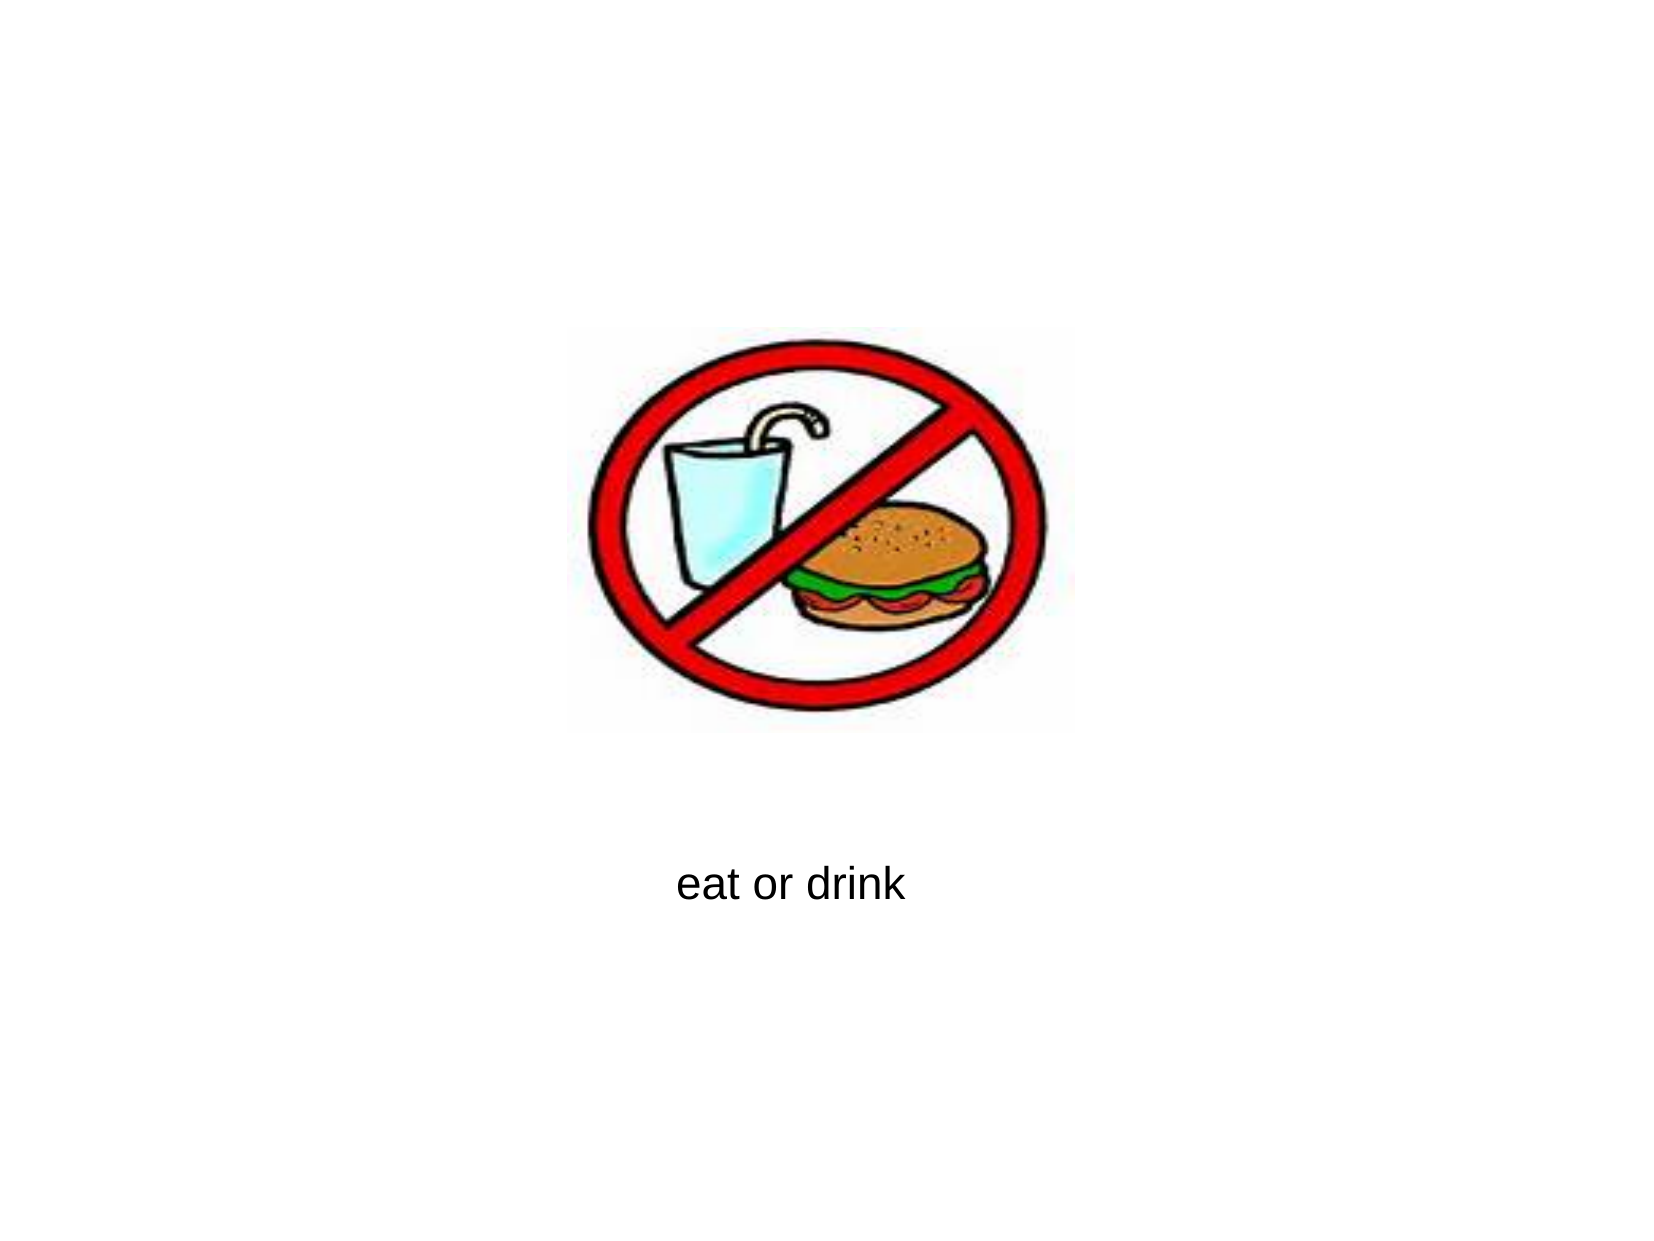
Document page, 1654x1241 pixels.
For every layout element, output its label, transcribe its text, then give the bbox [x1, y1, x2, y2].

text_box eat or drink [661, 850, 921, 917]
picture [567, 327, 1075, 733]
